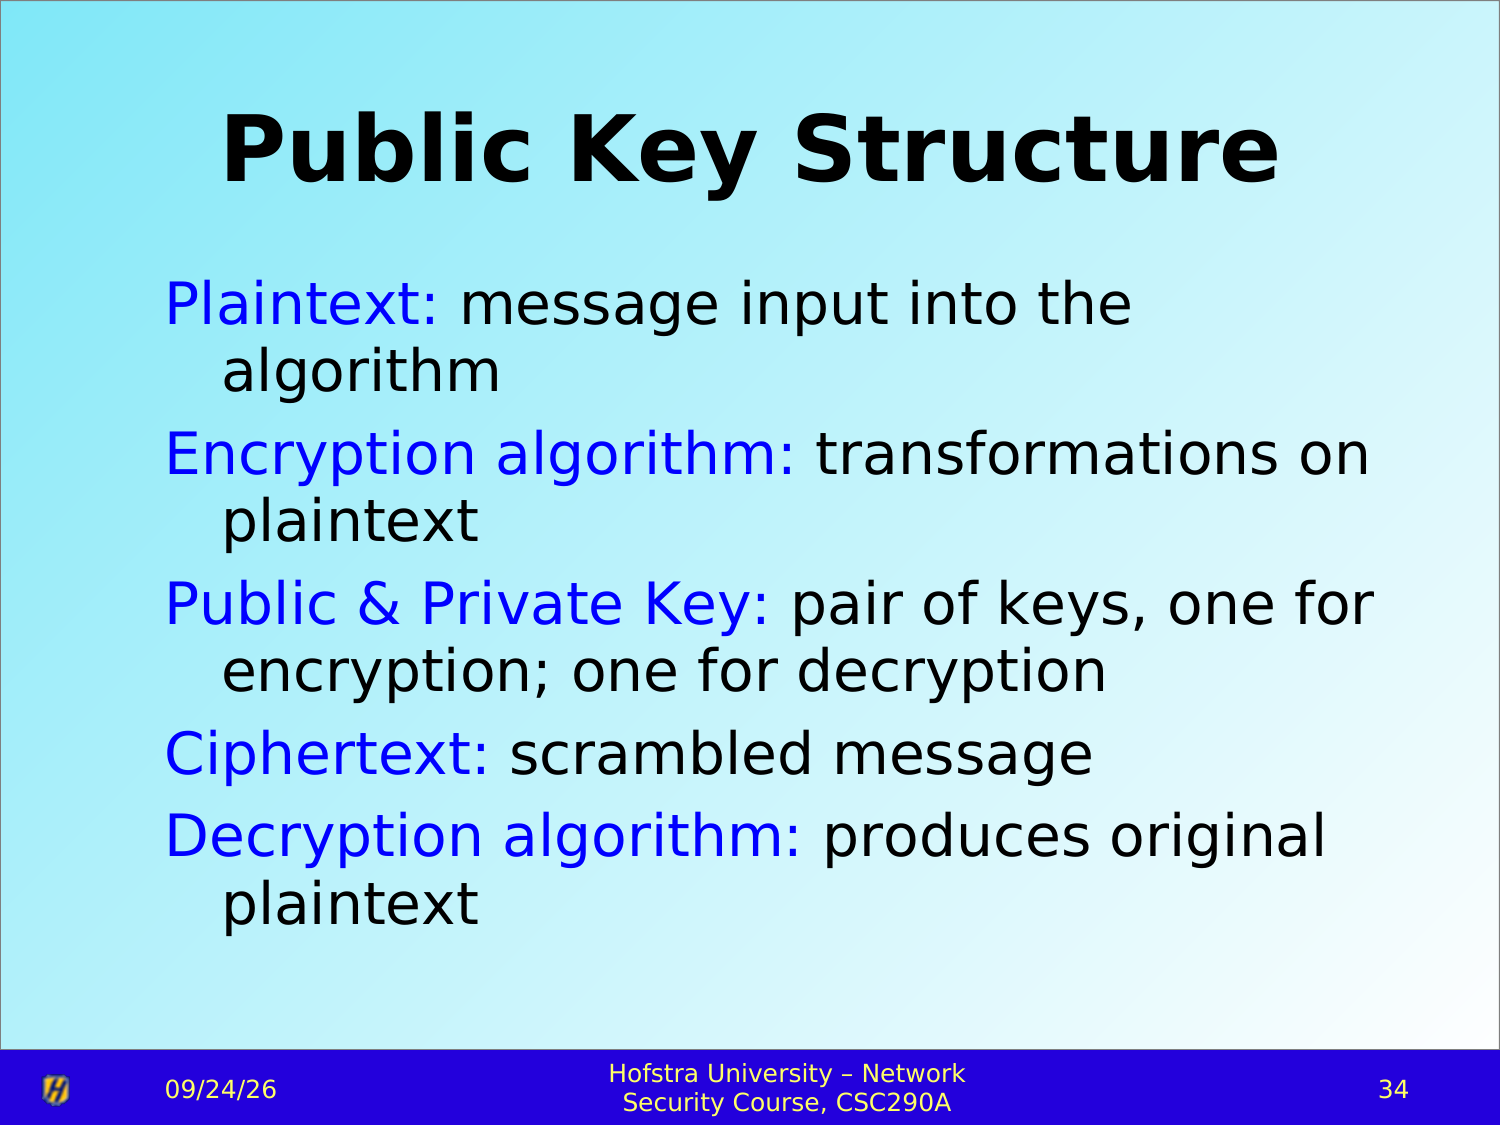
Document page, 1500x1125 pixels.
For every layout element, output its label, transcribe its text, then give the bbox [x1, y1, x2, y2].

picture [37, 1072, 76, 1110]
list Plaintext: message input into the algorithm Encryption algorithm: transformations on plaintext Public & Private Key: pair of keys, one for encryption; one for decryption Ciphertext: scrambled message Decryption algorithm: produces original plaintext [150, 262, 1426, 946]
title Public Key Structure [112, 85, 1391, 212]
